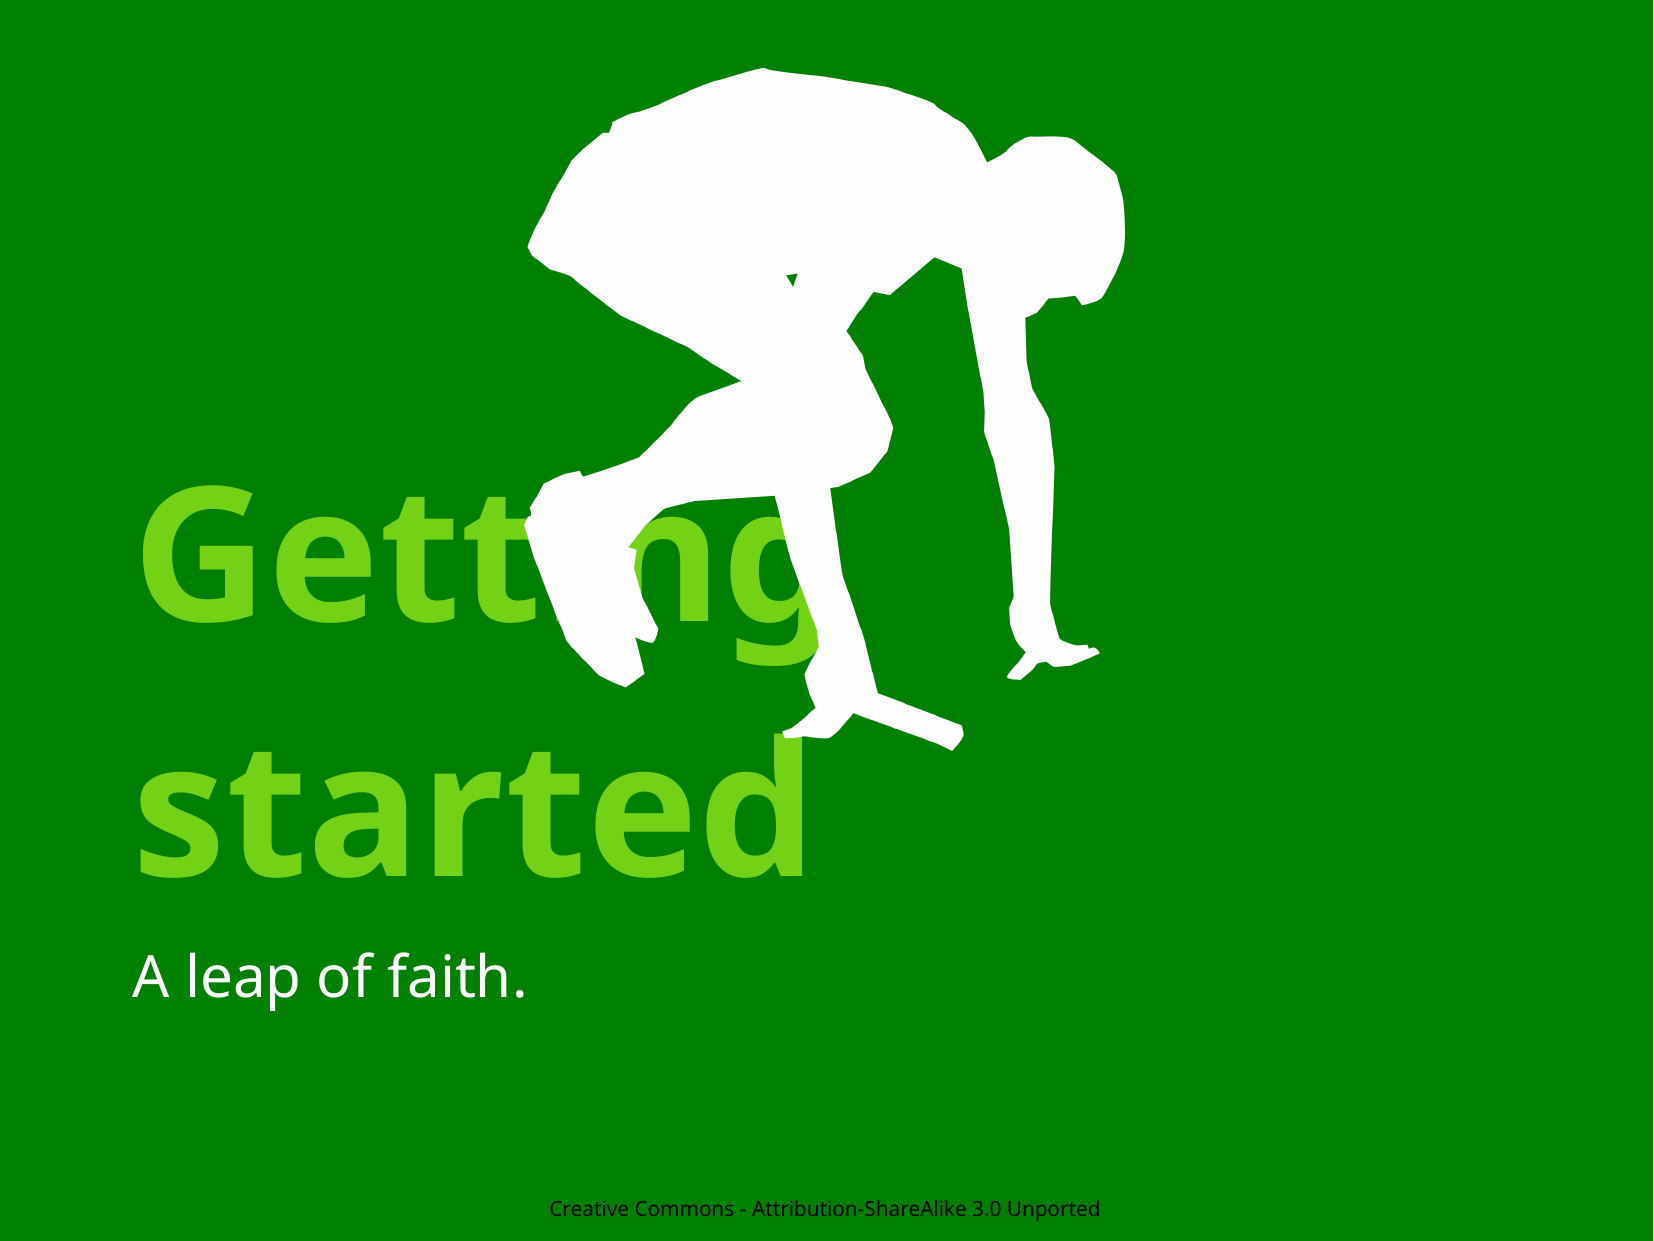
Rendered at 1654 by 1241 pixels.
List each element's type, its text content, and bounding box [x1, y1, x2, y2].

picture [524, 68, 1125, 751]
text_box Getting started [118, 100, 1535, 927]
text_box A leap of faith. [118, 927, 1535, 1135]
